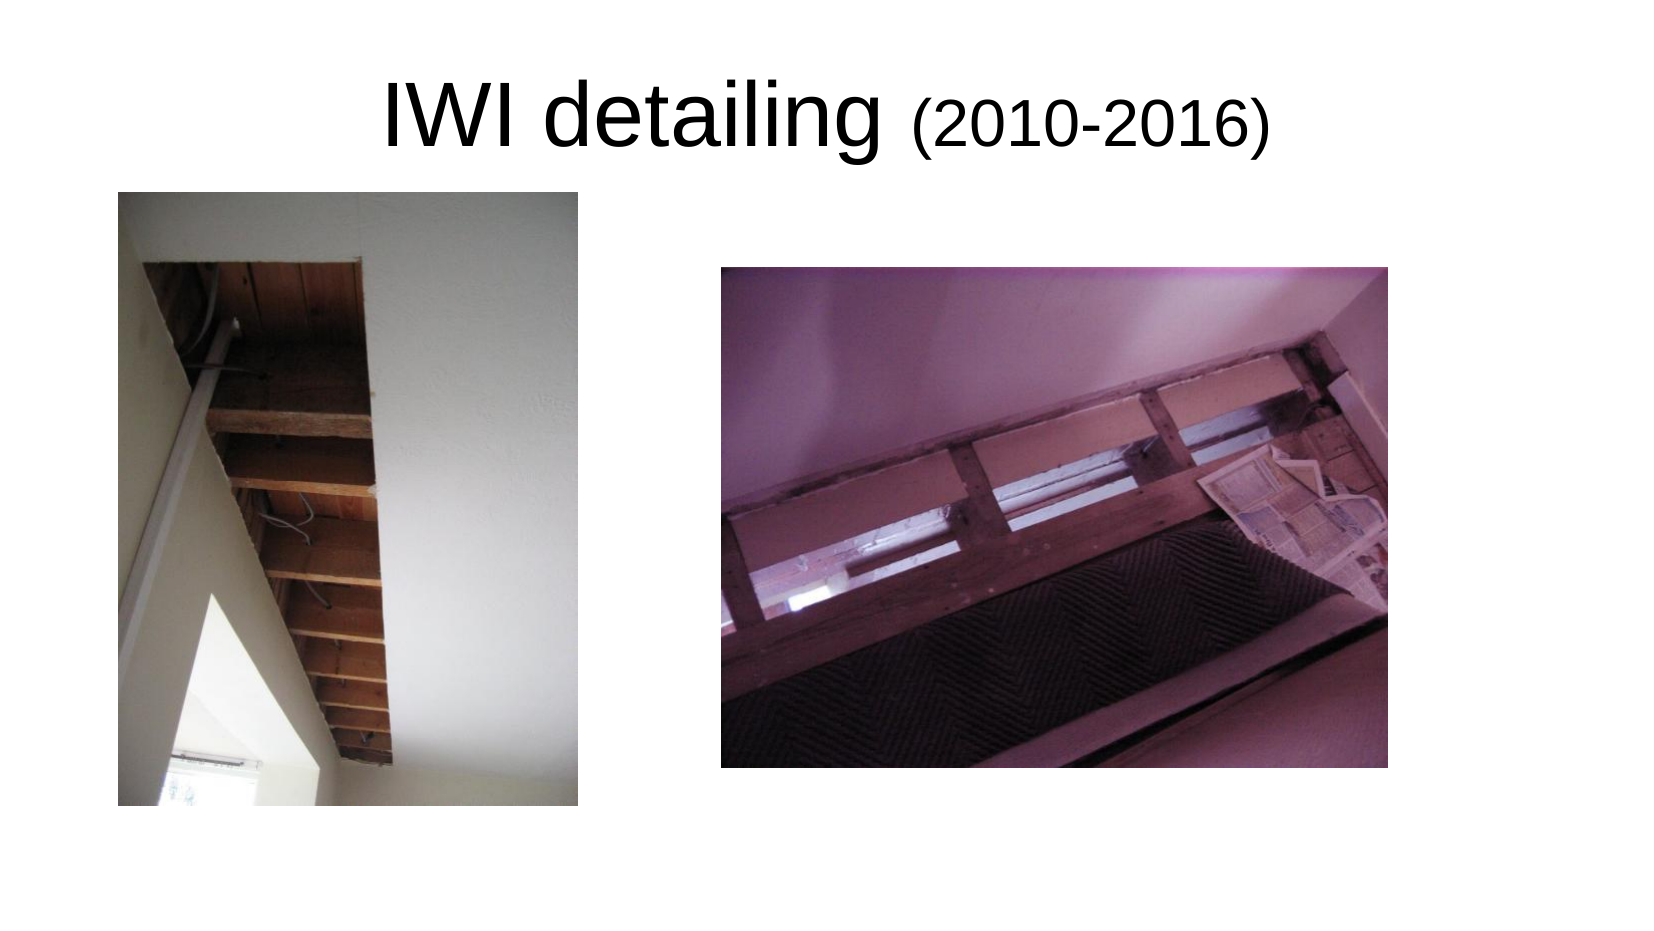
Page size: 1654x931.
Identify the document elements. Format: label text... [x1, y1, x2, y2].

picture [721, 267, 1388, 768]
title IWI detailing (2010-2016) [82, 37, 1571, 193]
picture [118, 192, 578, 806]
